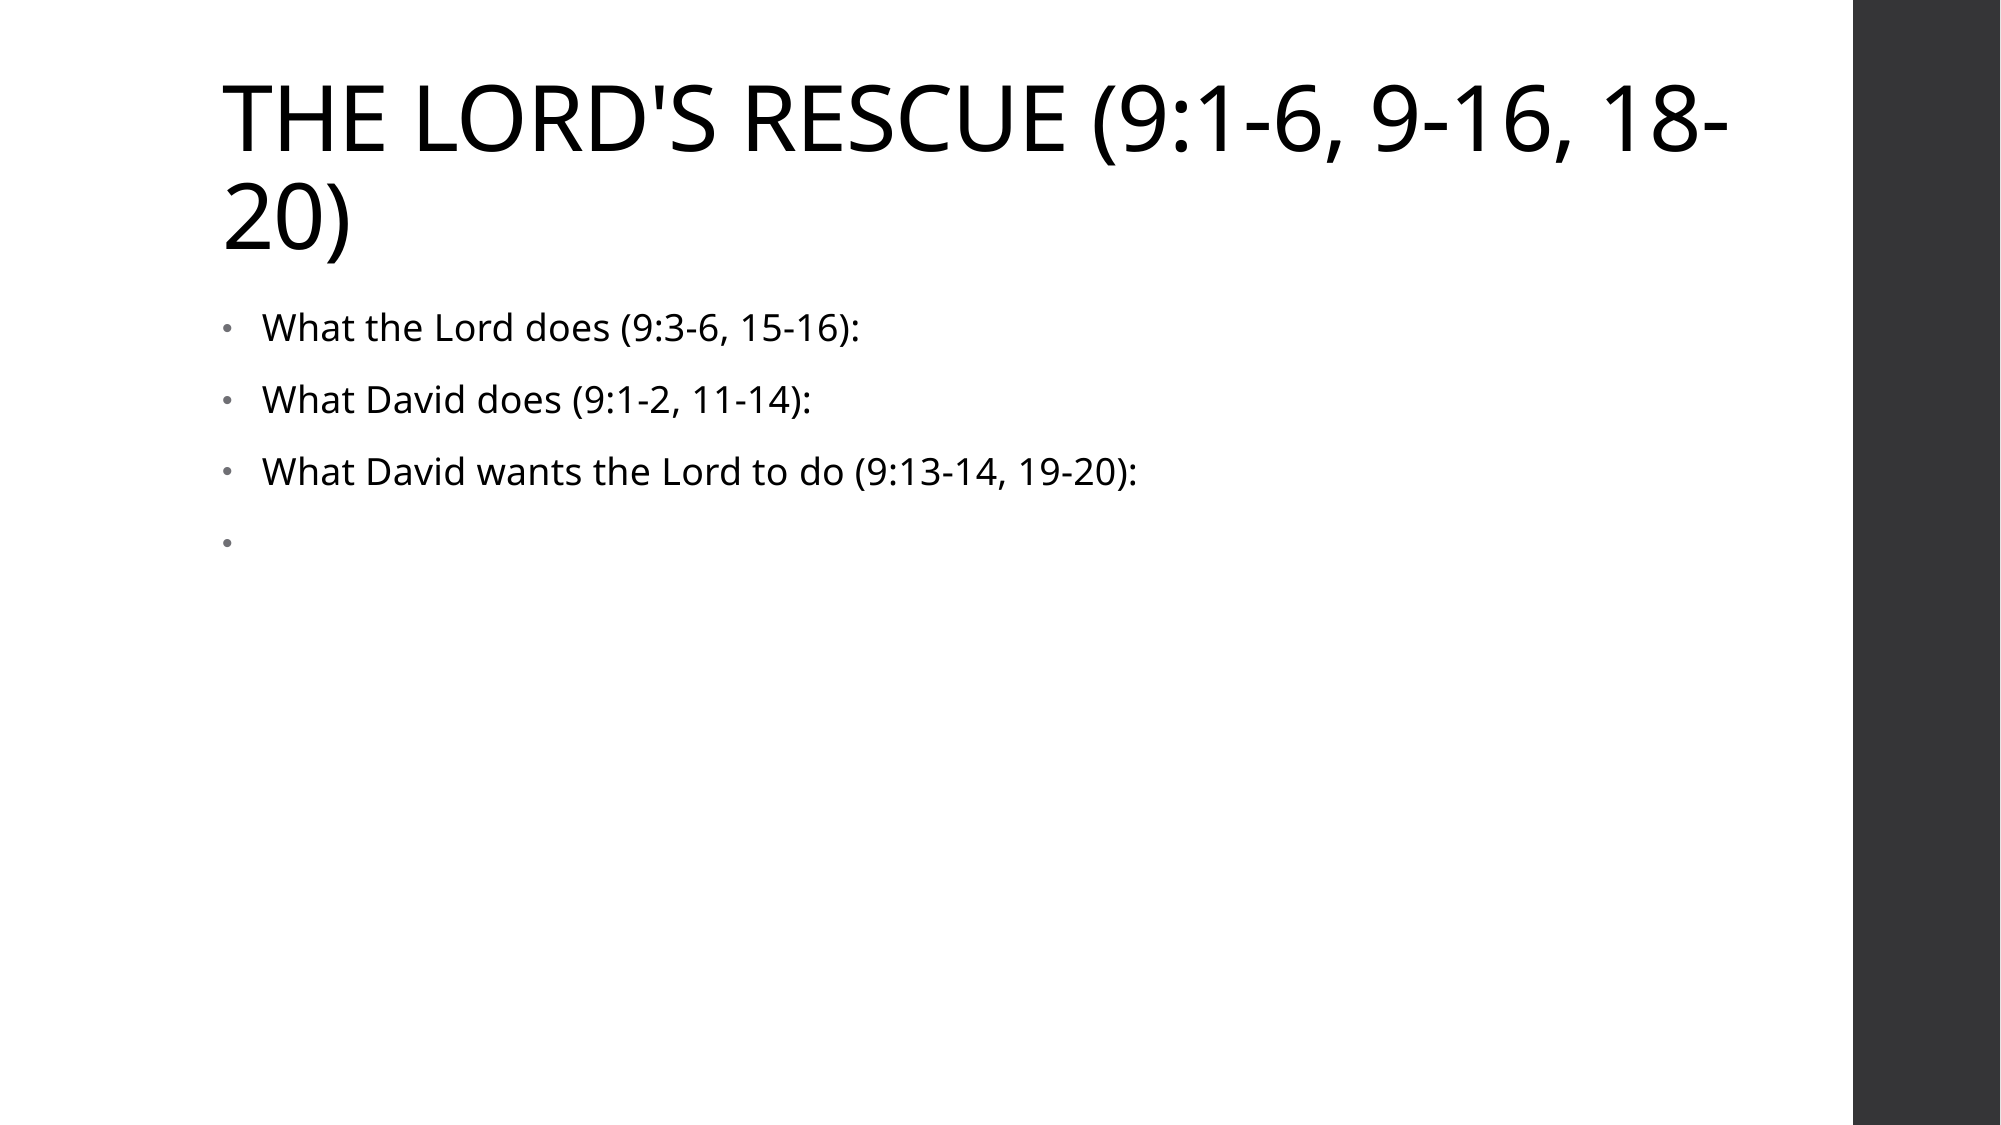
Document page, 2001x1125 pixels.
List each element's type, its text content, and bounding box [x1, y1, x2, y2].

list What the Lord does (9:3-6, 15-16): What David does (9:1-2, 11-14): What David wants the Lord to do (9:13-14, 19-20): [206, 299, 1617, 1014]
title THE LORD'S RESCUE (9:1-6, 9-16, 18-20) [206, 60, 1797, 278]
